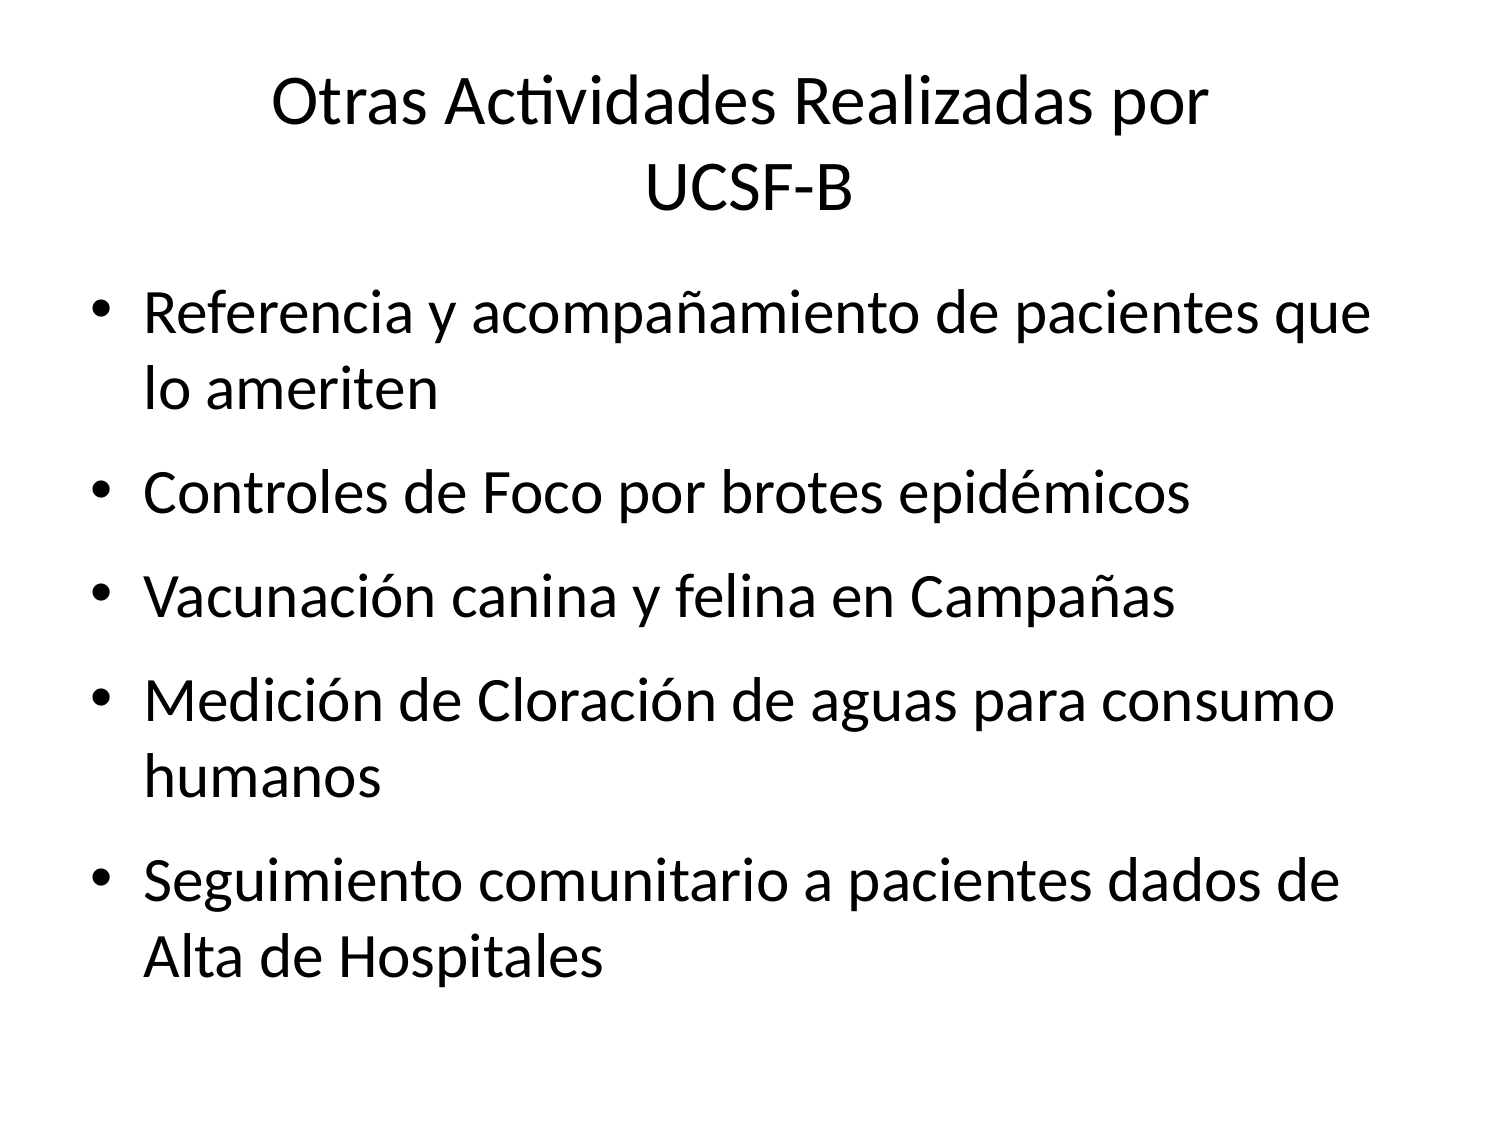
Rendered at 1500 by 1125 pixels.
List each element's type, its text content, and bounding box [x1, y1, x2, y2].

list Referencia y acompañamiento de pacientes que lo ameriten Controles de Foco por brotes epidémicos Vacunación canina y felina en Campañas Medición de Cloración de aguas para consumo humanos Seguimiento comunitario a pacientes dados de Alta de Hospitales [75, 262, 1425, 1005]
title Otras Actividades Realizadas por UCSF-B [75, 45, 1425, 233]
